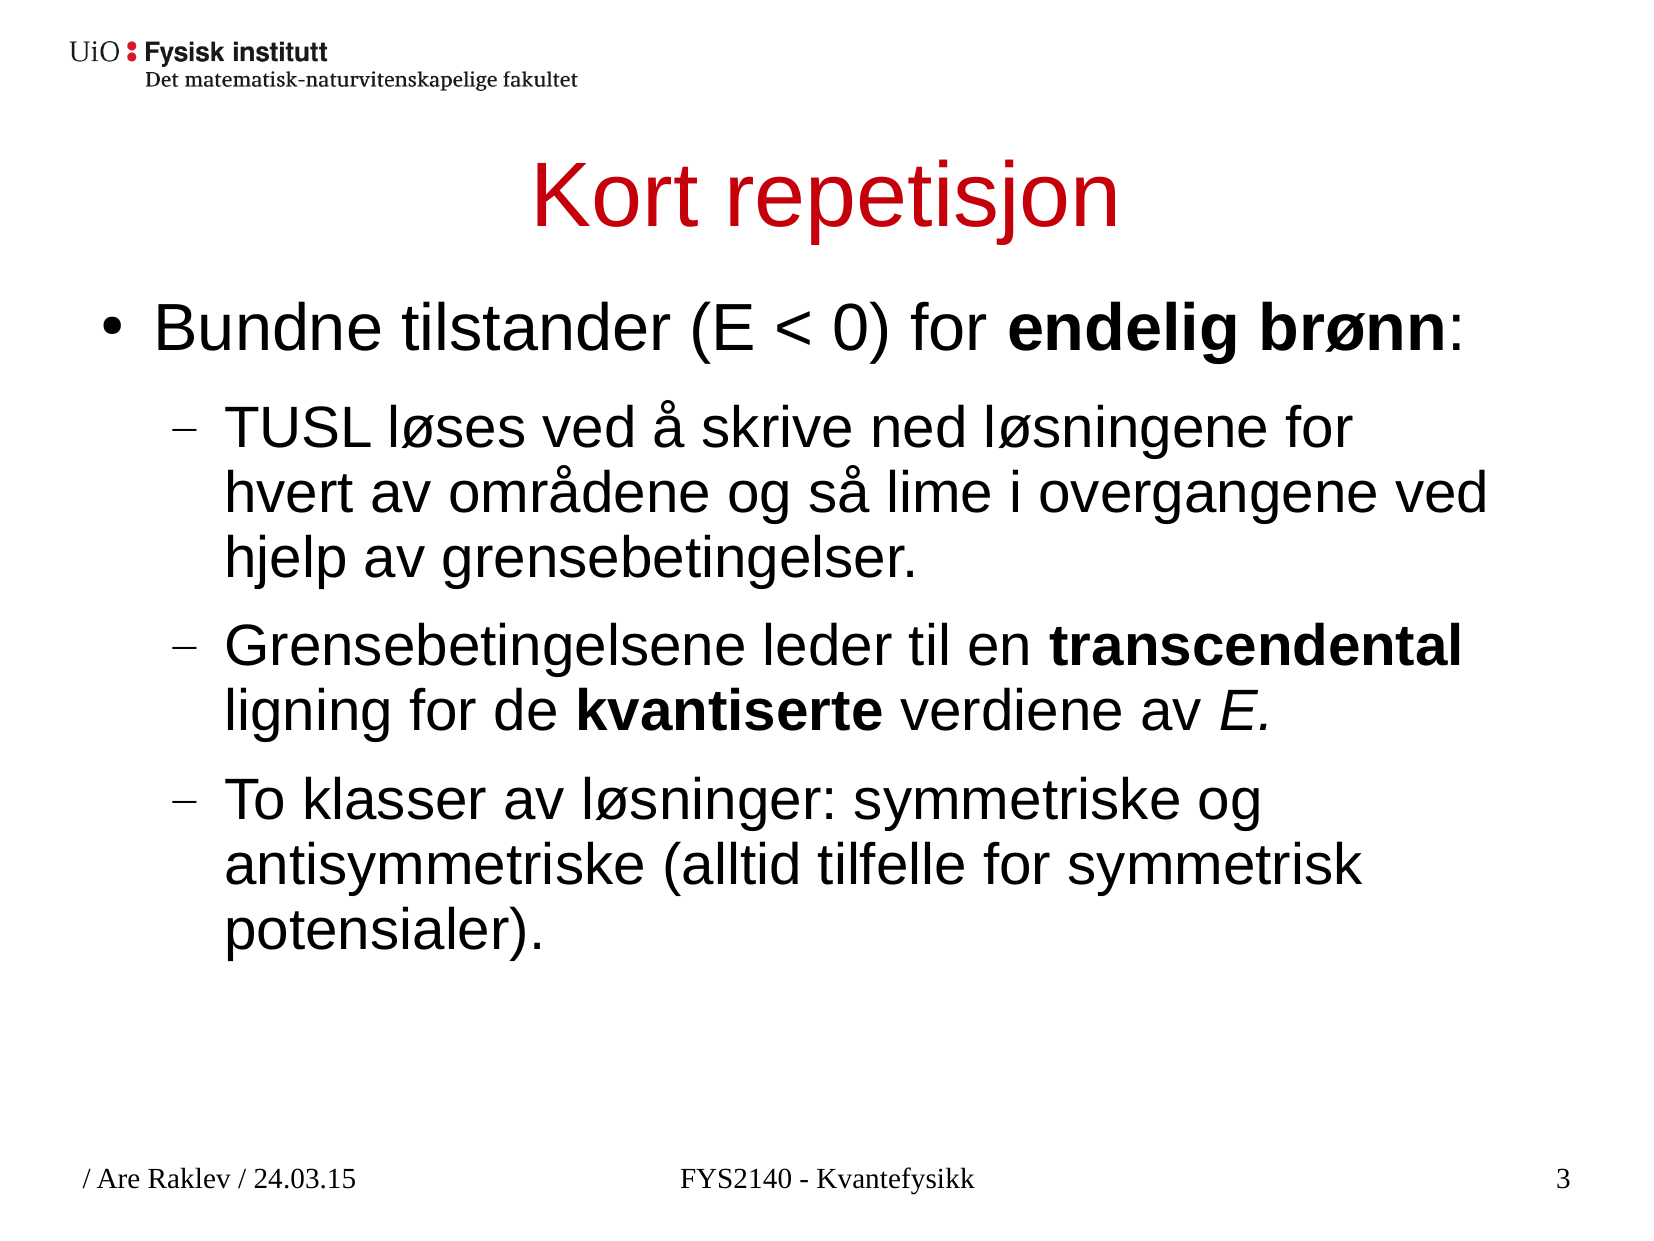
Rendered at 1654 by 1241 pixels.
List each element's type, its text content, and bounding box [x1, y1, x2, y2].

title Kort repetisjon [82, 90, 1571, 298]
picture [68, 37, 581, 93]
list Bundne tilstander (E < 0) for endelig brønn: TUSL løses ved å skrive ned løsningene for hvert av områdene og så lime i overgangene ved hjelp av grensebetingelser. Grensebetingelsene leder til en transcendental ligning for de kvantiserte verdiene av E. To klasser av løsninger: symmetriske og antisymmetriske (alltid tilfelle for symmetrisk potensialer). [82, 290, 1501, 1094]
